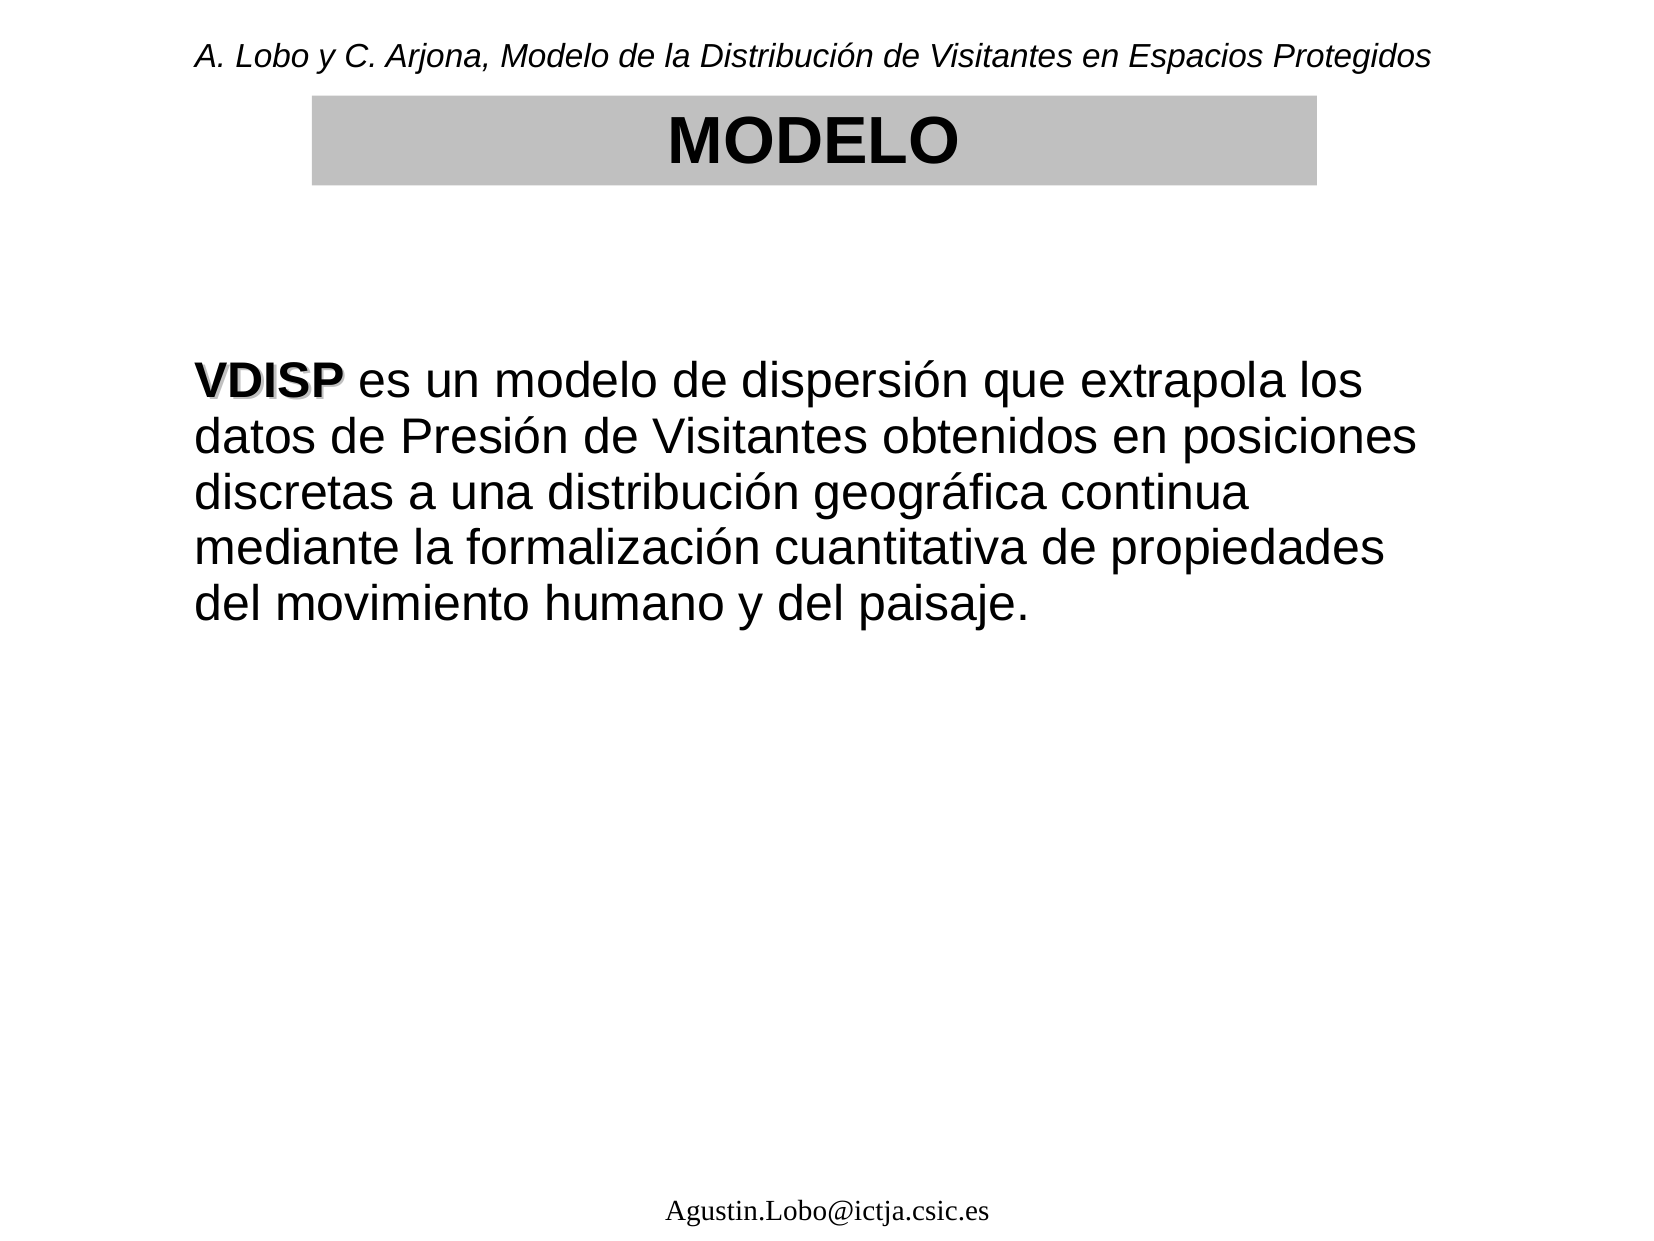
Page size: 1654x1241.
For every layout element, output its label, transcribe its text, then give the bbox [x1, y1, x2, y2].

text_box MODELO [311, 95, 1317, 186]
text_box VDISP es un modelo de dispersión que extrapola los datos de Presión de Visitantes obtenidos en posiciones discretas a una distribución geográfica continua mediante la formalización cuantitativa de propiedades del movimiento humano y del paisaje. [180, 345, 1471, 691]
